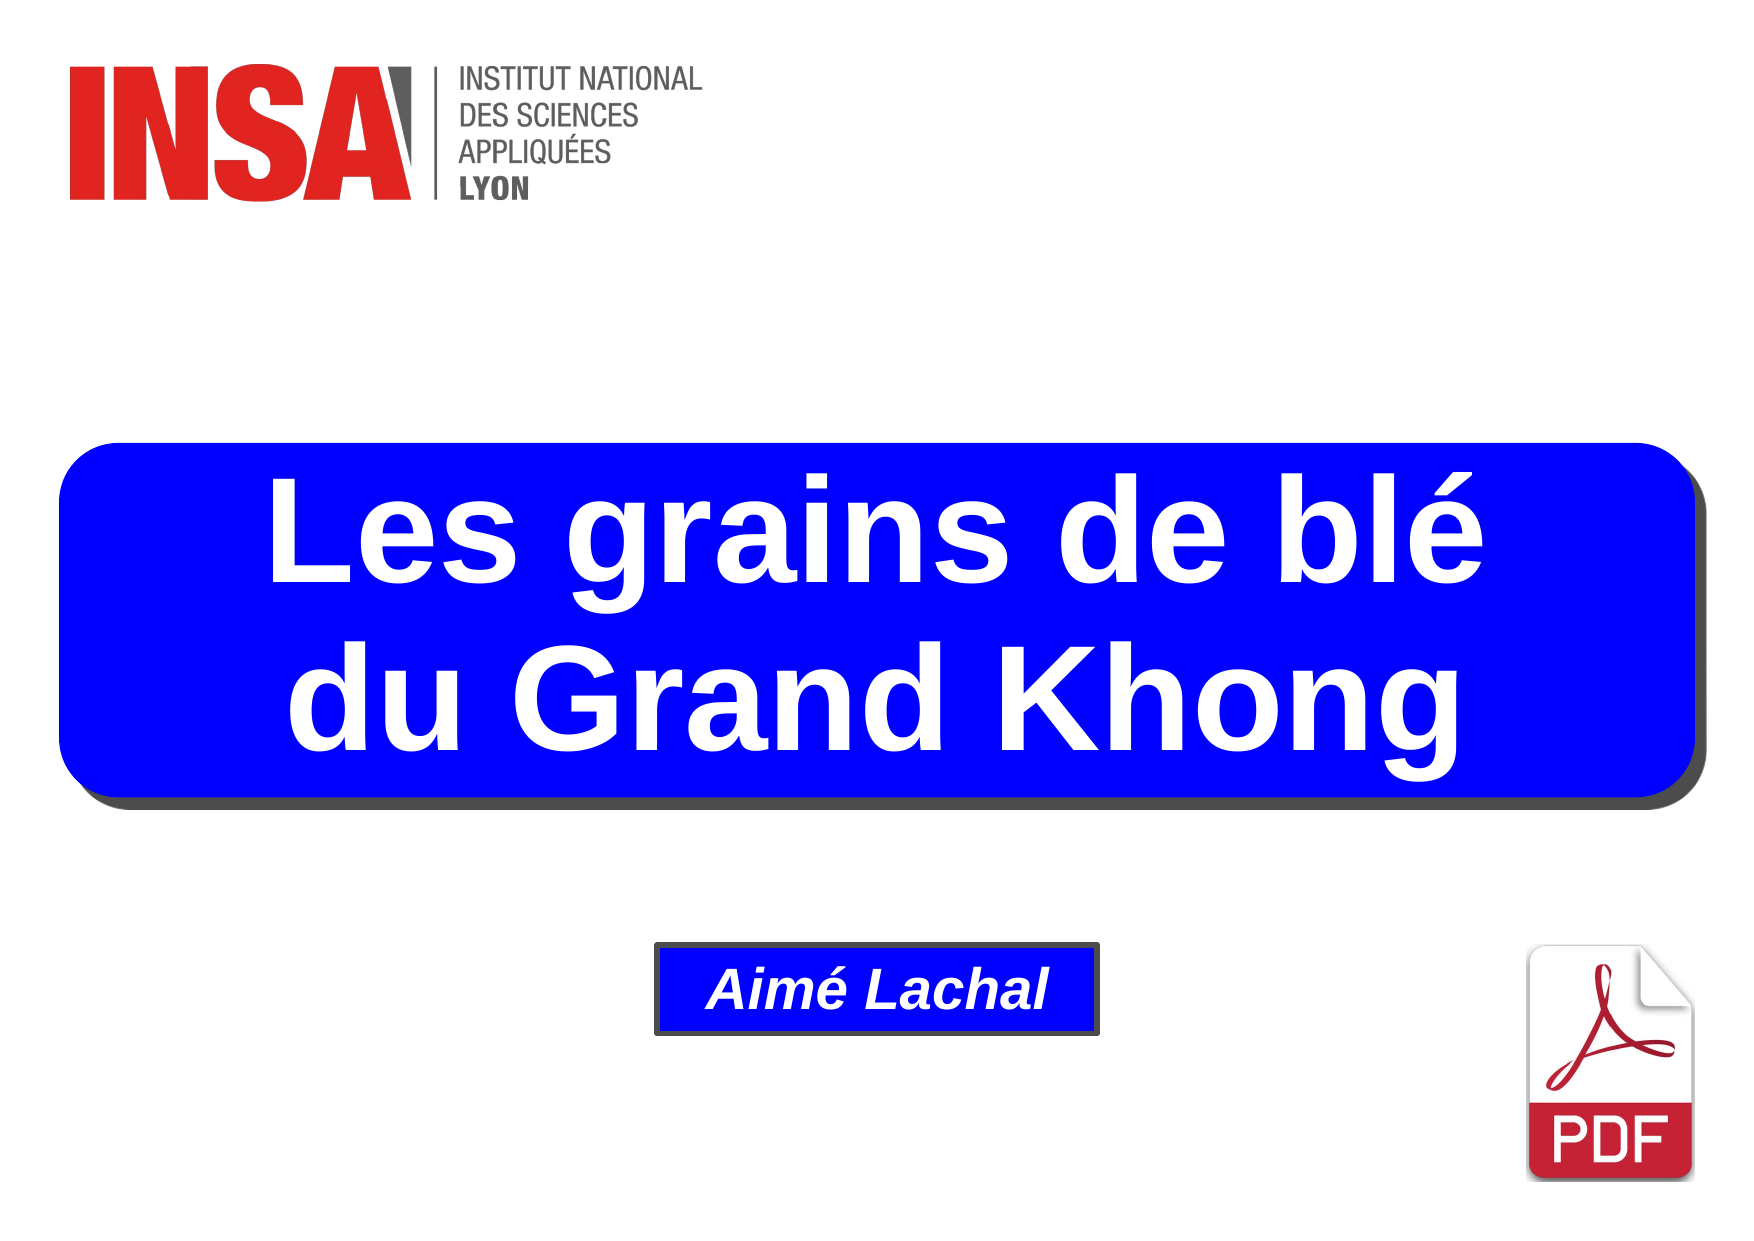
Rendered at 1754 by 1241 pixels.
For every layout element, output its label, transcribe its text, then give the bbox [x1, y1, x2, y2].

text_box Les grains de blé du Grand Khong [59, 442, 1695, 798]
picture [1526, 944, 1695, 1182]
title Aimé Lachal [657, 944, 1098, 1034]
picture [59, 58, 713, 207]
